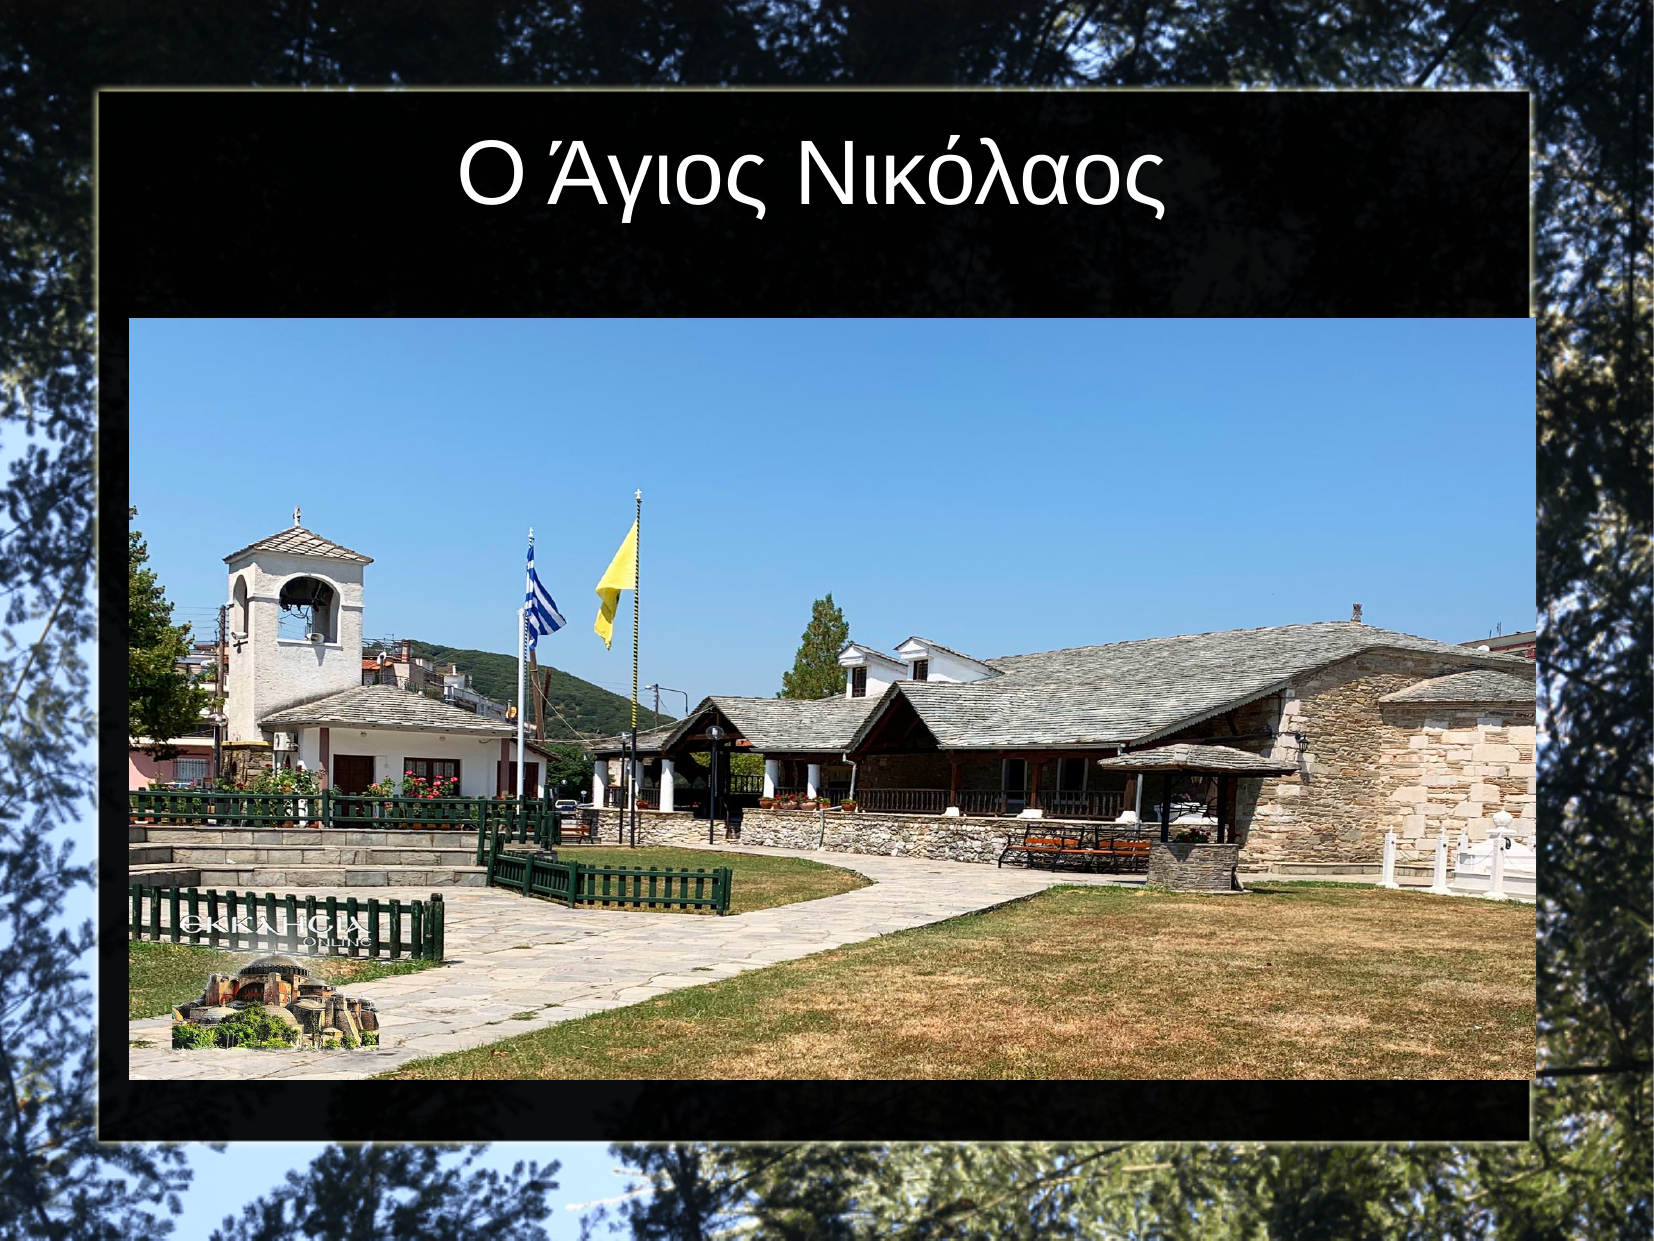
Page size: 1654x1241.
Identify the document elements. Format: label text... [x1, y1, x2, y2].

picture [0, 0, 1654, 1241]
title Ο Άγιος Νικόλαος [88, 88, 1536, 257]
